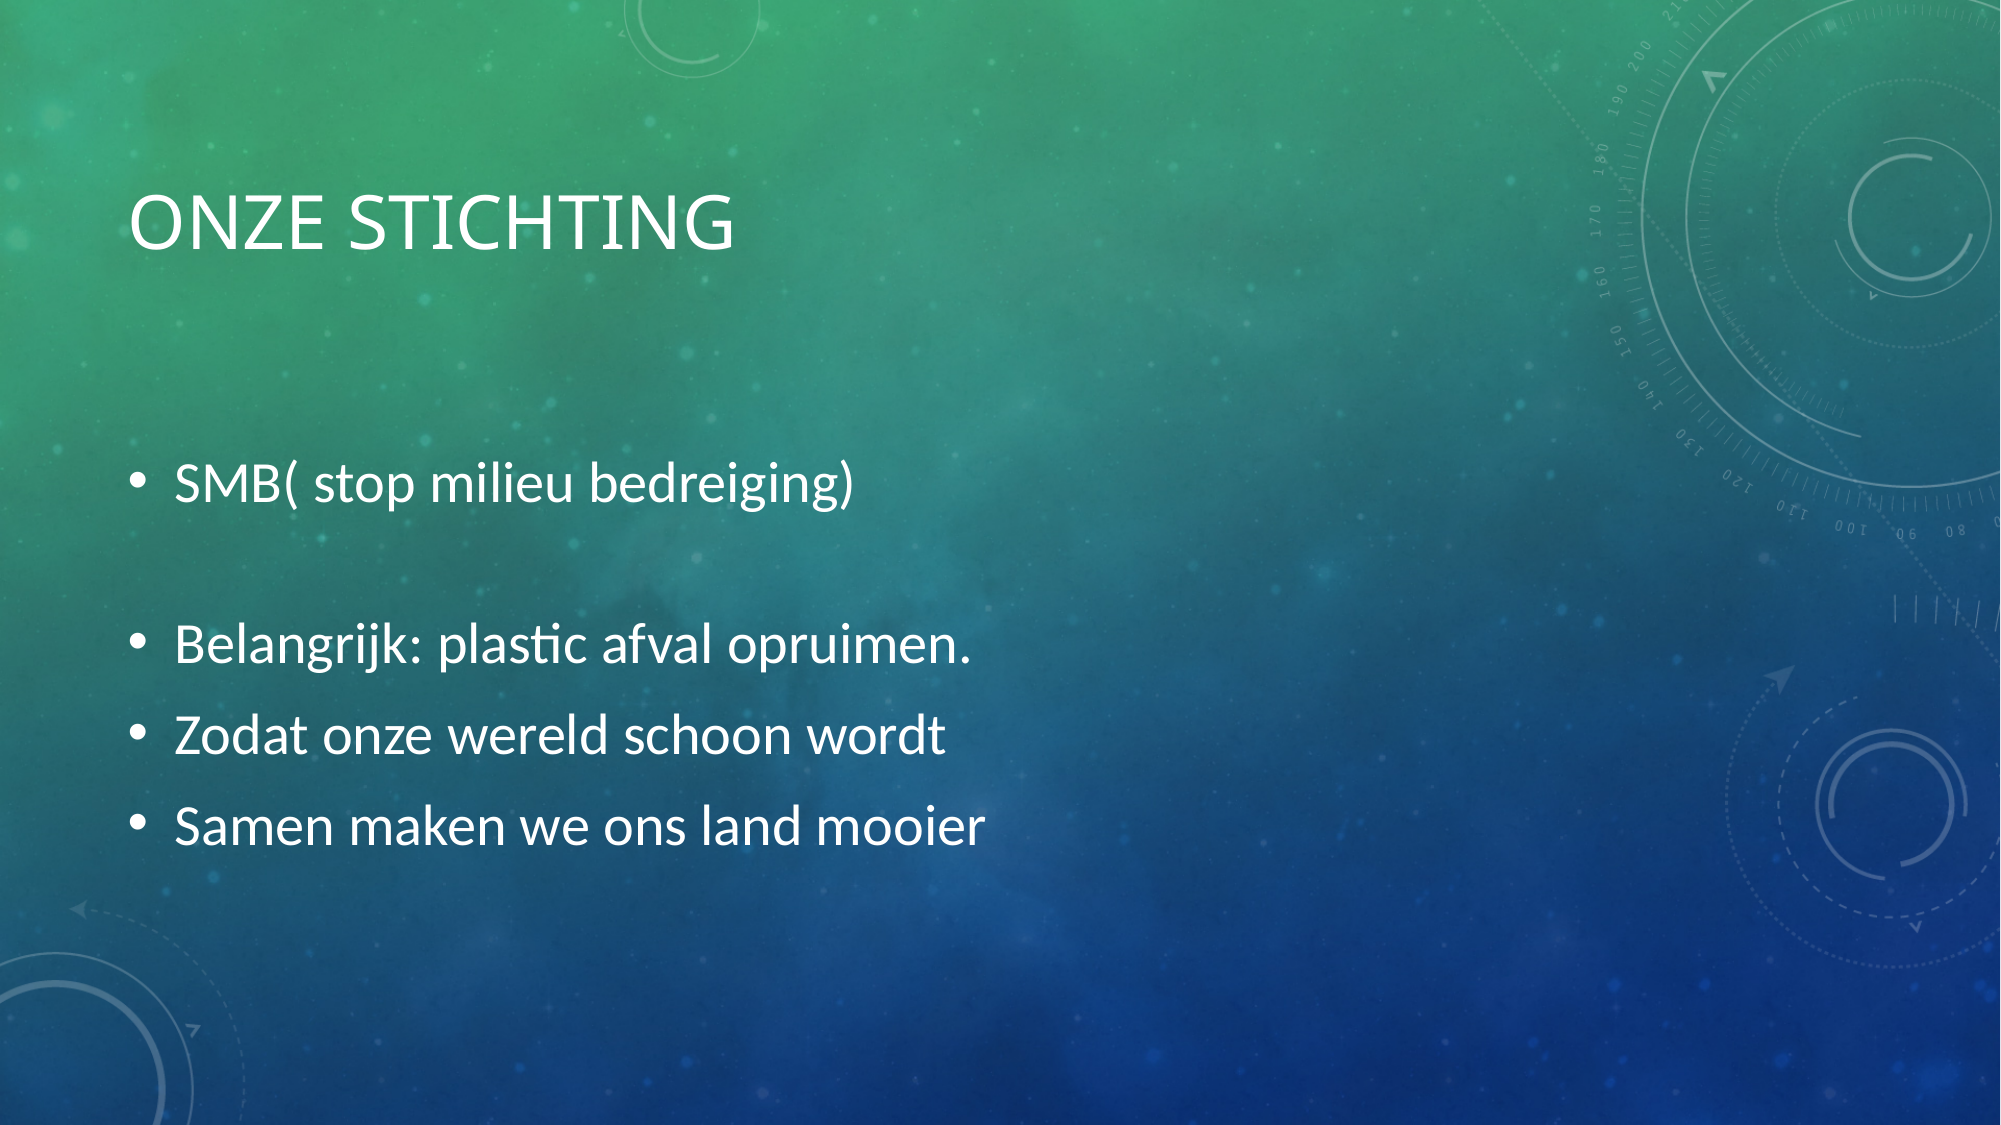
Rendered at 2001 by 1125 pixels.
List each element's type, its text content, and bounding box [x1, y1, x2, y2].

list SMB( stop milieu bedreiging) Belangrijk: plastic afval opruimen. Zodat onze wereld schoon wordt Samen maken we ons land mooier [112, 351, 1775, 950]
title Onze stichting [112, 99, 1775, 339]
